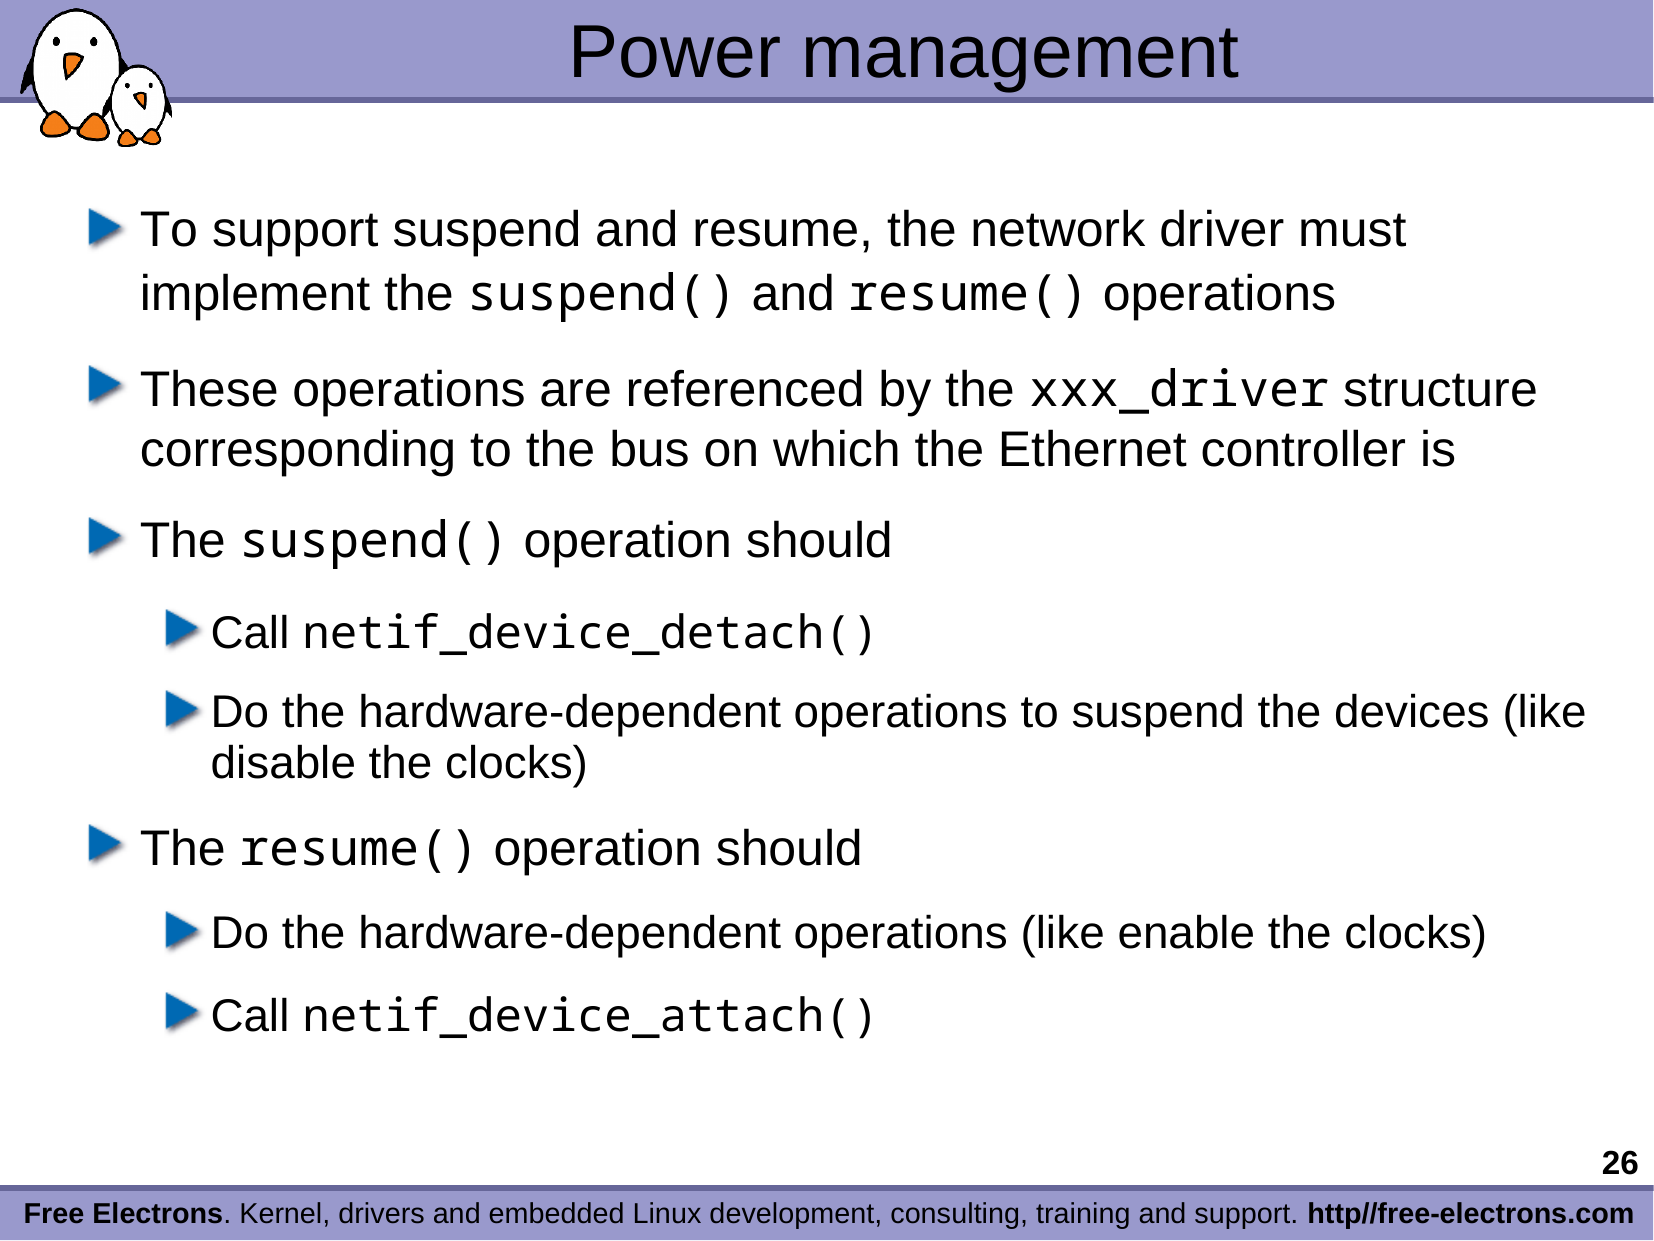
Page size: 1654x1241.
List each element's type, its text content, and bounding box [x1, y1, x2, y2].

picture [20, 8, 172, 147]
list To support suspend and resume, the network driver must implement the suspend() and resume() operations These operations are referenced by the xxx_driver structure corresponding to the bus on which the Ethernet controller is The suspend() operation should Call netif_device_detach() Do the hardware-dependent operations to suspend the devices (like disable the clocks) The resume() operation should Do the hardware-dependent operations (like enable the clocks) Call netif_device_attach() [68, 201, 1592, 1118]
title Power management [178, 4, 1631, 98]
